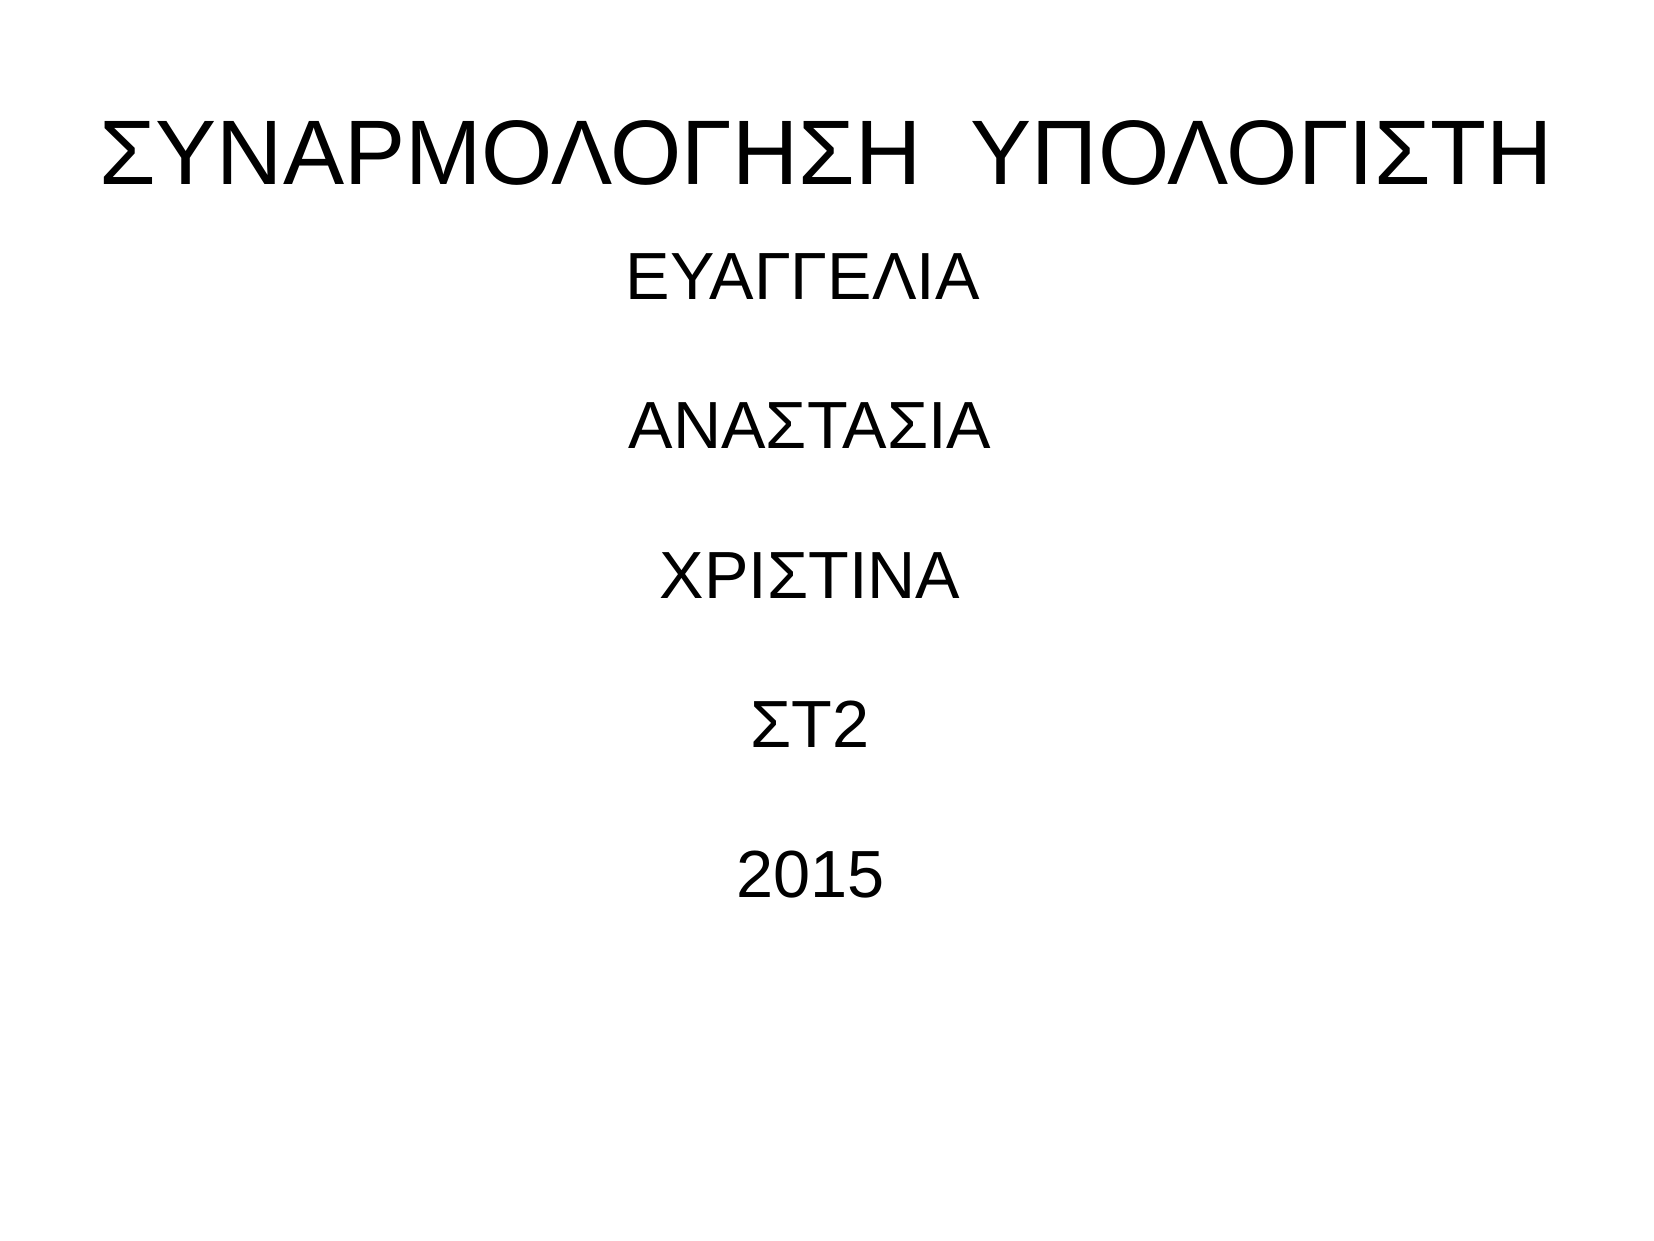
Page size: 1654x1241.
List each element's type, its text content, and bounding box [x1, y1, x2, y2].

title ΣΥΝΑΡΜΟΛΟΓΗΣΗ ΥΠΟΛΟΓΙΣΤΗ [82, 49, 1571, 257]
subtitle ΕΥΑΓΓΕΛΙΑ ΑΝΑΣΤΑΣΙΑ ΧΡΙΣΤΙΝΑ ΣΤ2 2015 [82, 238, 1538, 1062]
